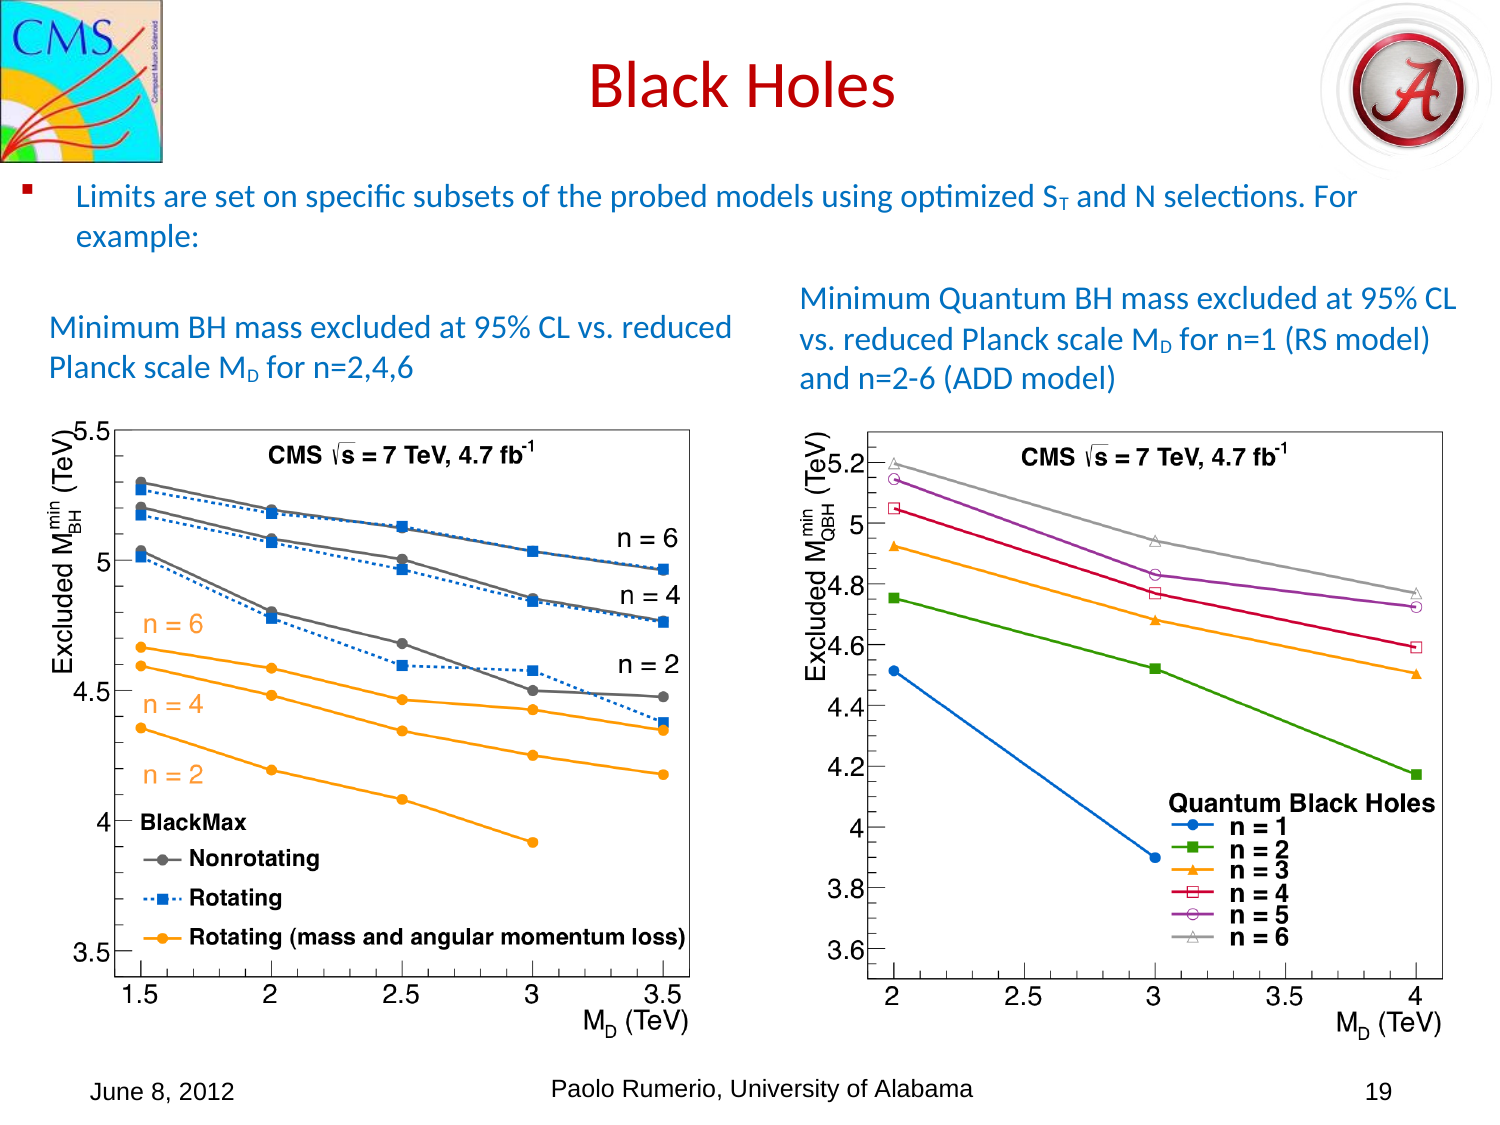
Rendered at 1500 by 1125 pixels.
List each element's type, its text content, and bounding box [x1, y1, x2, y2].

text_box Minimum BH mass excluded at 95% CL vs. reduced Planck scale MD for n=2,4,6 [0, 298, 728, 950]
text_box Minimum Quantum BH mass excluded at 95% CL vs. reduced Planck scale MD for n=1 (RS model) and n=2-6 (ADD model) [728, 269, 1498, 956]
picture [800, 956, 1476, 1043]
text_box Black Holes [163, 0, 1319, 163]
text_box Limits are set on specific subsets of the probed models using optimized ST and N selections. For example: [4, 166, 1497, 267]
picture [1319, 0, 1500, 180]
picture [0, 0, 163, 163]
picture [47, 398, 723, 1041]
